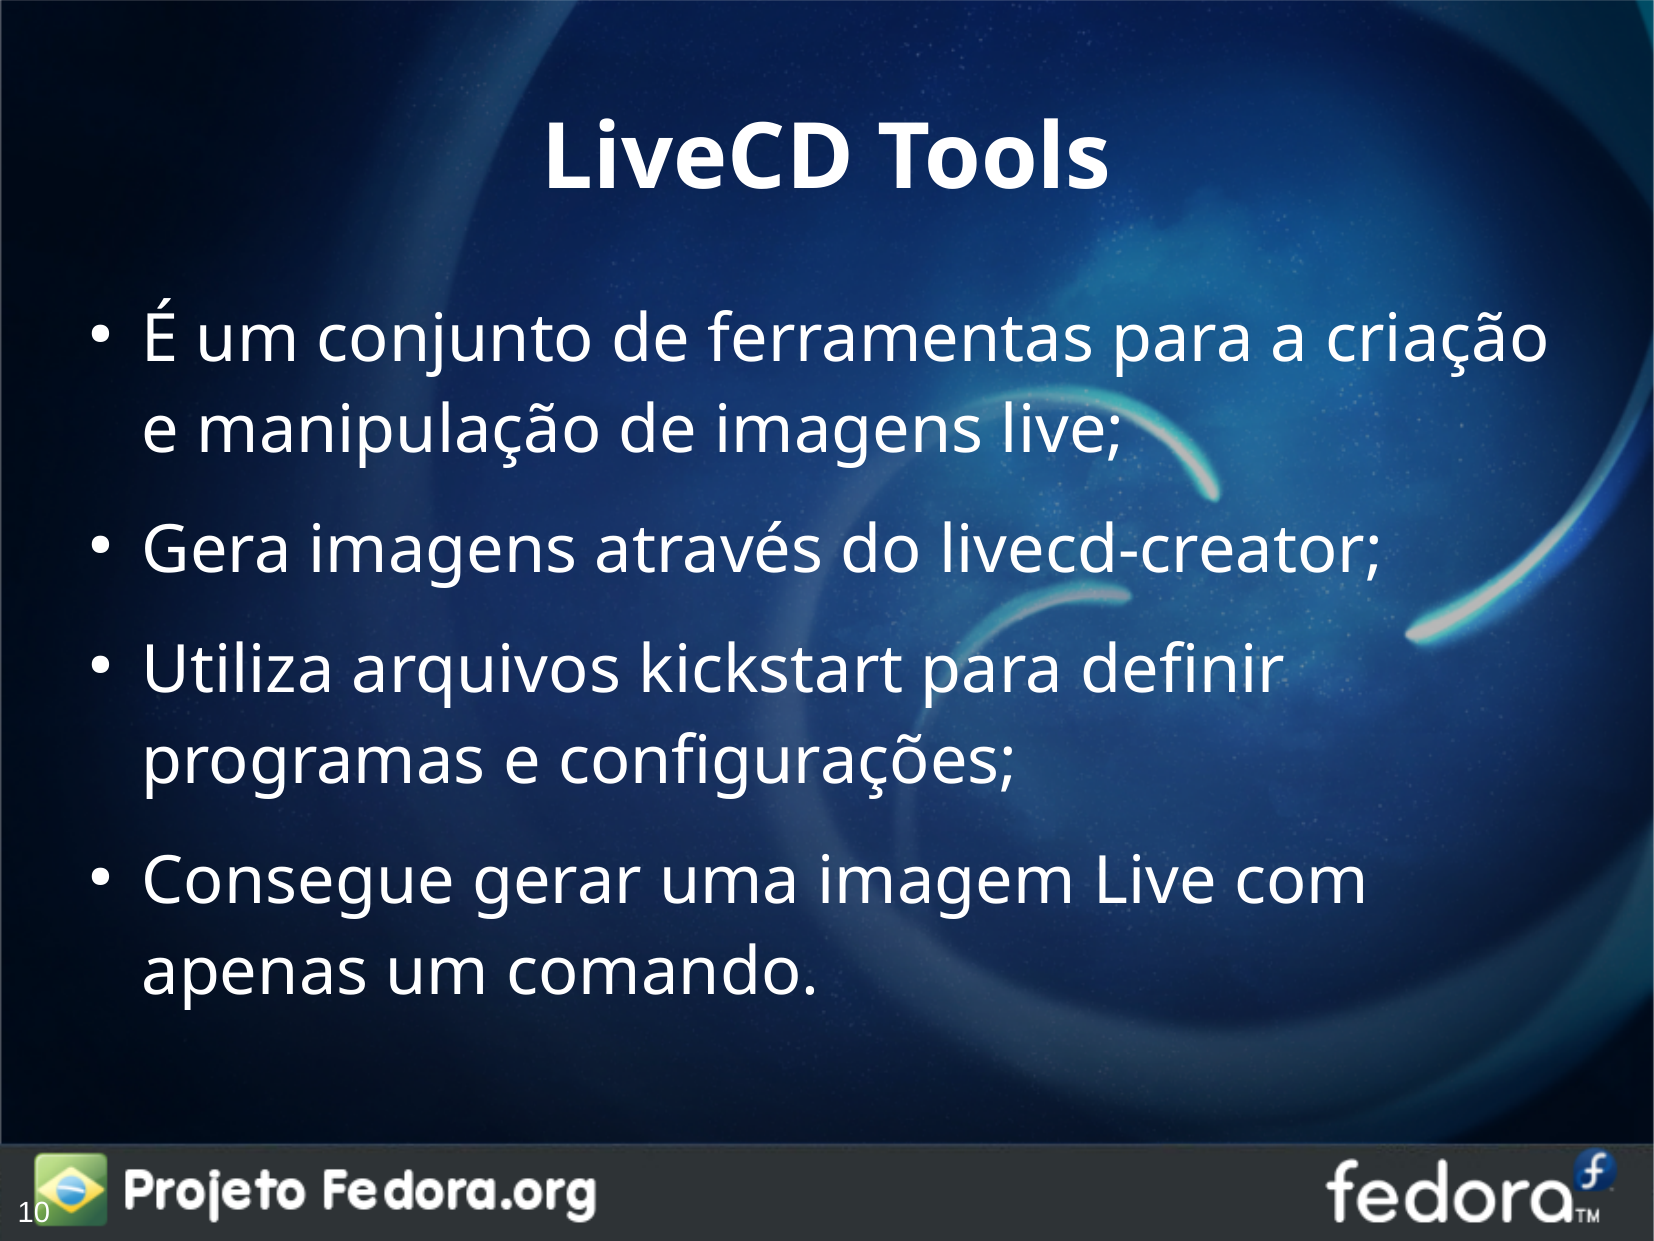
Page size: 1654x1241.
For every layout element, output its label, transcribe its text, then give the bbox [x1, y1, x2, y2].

picture [0, 0, 1654, 1241]
title LiveCD Tools [82, 49, 1571, 257]
list É um conjunto de ferramentas para a criação e manipulação de imagens live; Gera imagens através do livecd-creator; Utiliza arquivos kickstart para definir programas e configurações; Consegue gerar uma imagem Live com apenas um comando. [70, 290, 1559, 1123]
